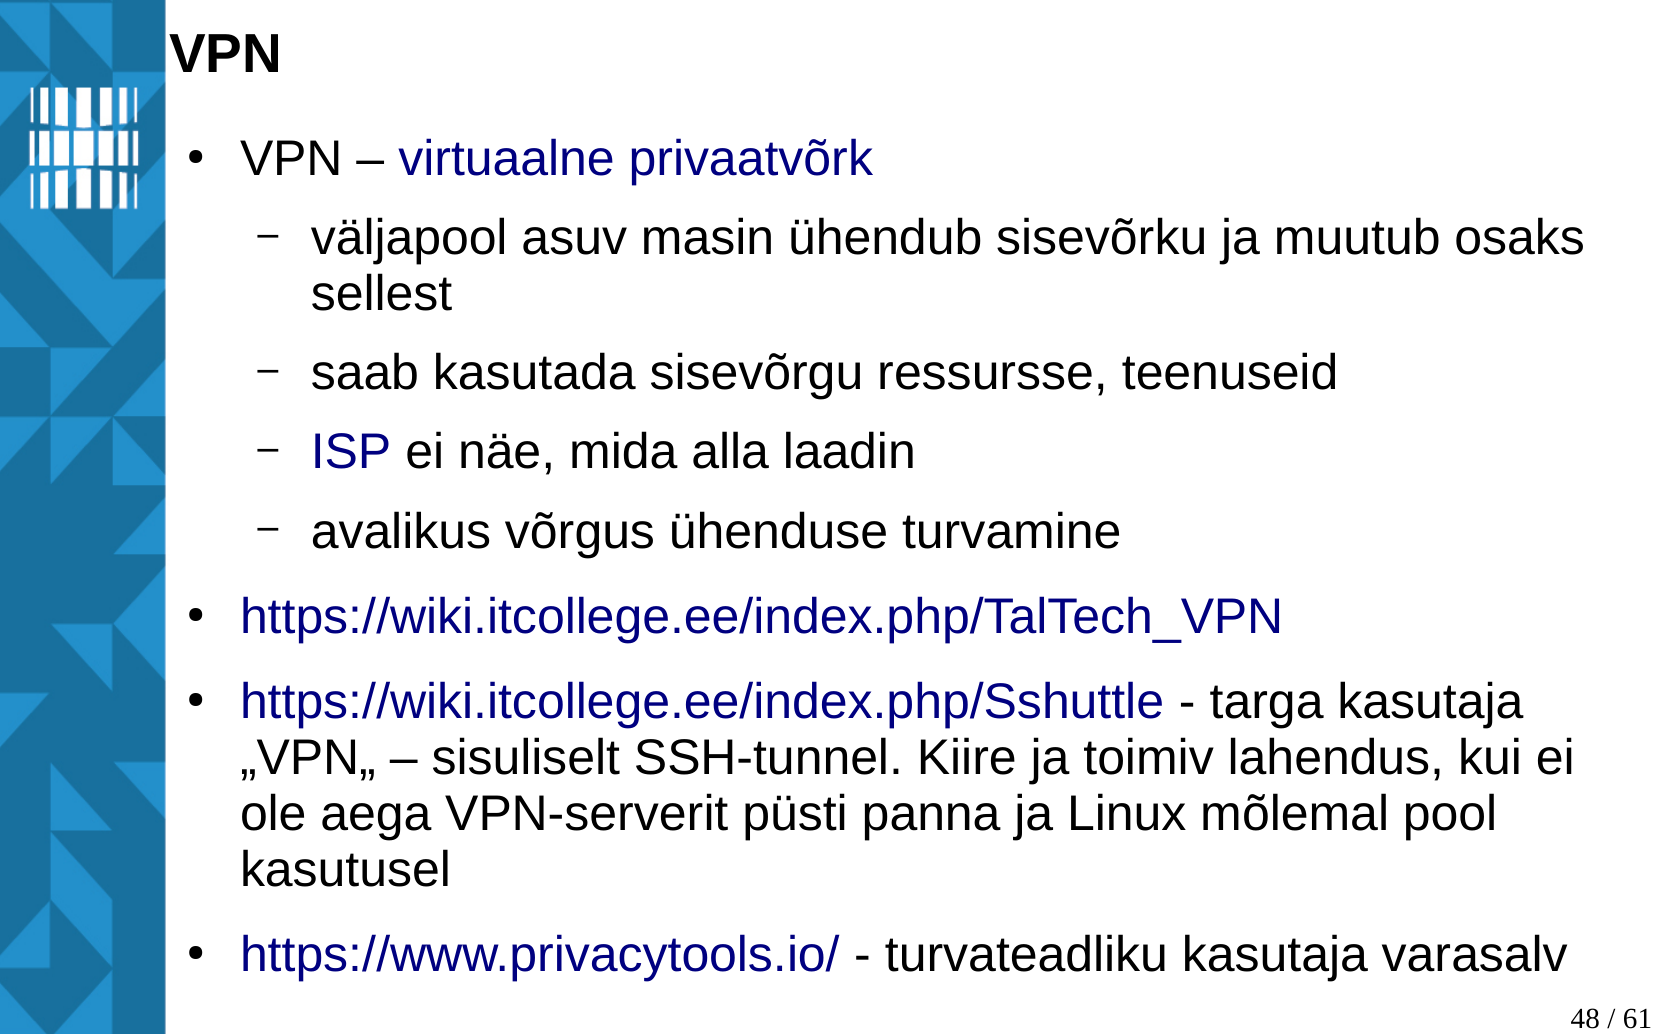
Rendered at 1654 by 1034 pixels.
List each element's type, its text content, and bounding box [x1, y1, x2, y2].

list VPN – virtuaalne privaatvõrk väljapool asuv masin ühendub sisevõrku ja muutub osaks sellest saab kasutada sisevõrgu ressursse, teenuseid ISP ei näe, mida alla laadin avalikus võrgus ühenduse turvamine https://wiki.itcollege.ee/index.php/TalTech_VPN https://wiki.itcollege.ee/index.php/Sshuttle - targa kasutaja „VPN„ – sisuliselt SSH-tunnel. Kiire ja toimiv lahendus, kui ei ole aega VPN-serverit püsti panna ja Linux mõlemal pool kasutusel https://www.privacytools.io/ - turvateadliku kasutaja varasalv [169, 129, 1654, 1004]
title VPN [169, 11, 1571, 95]
